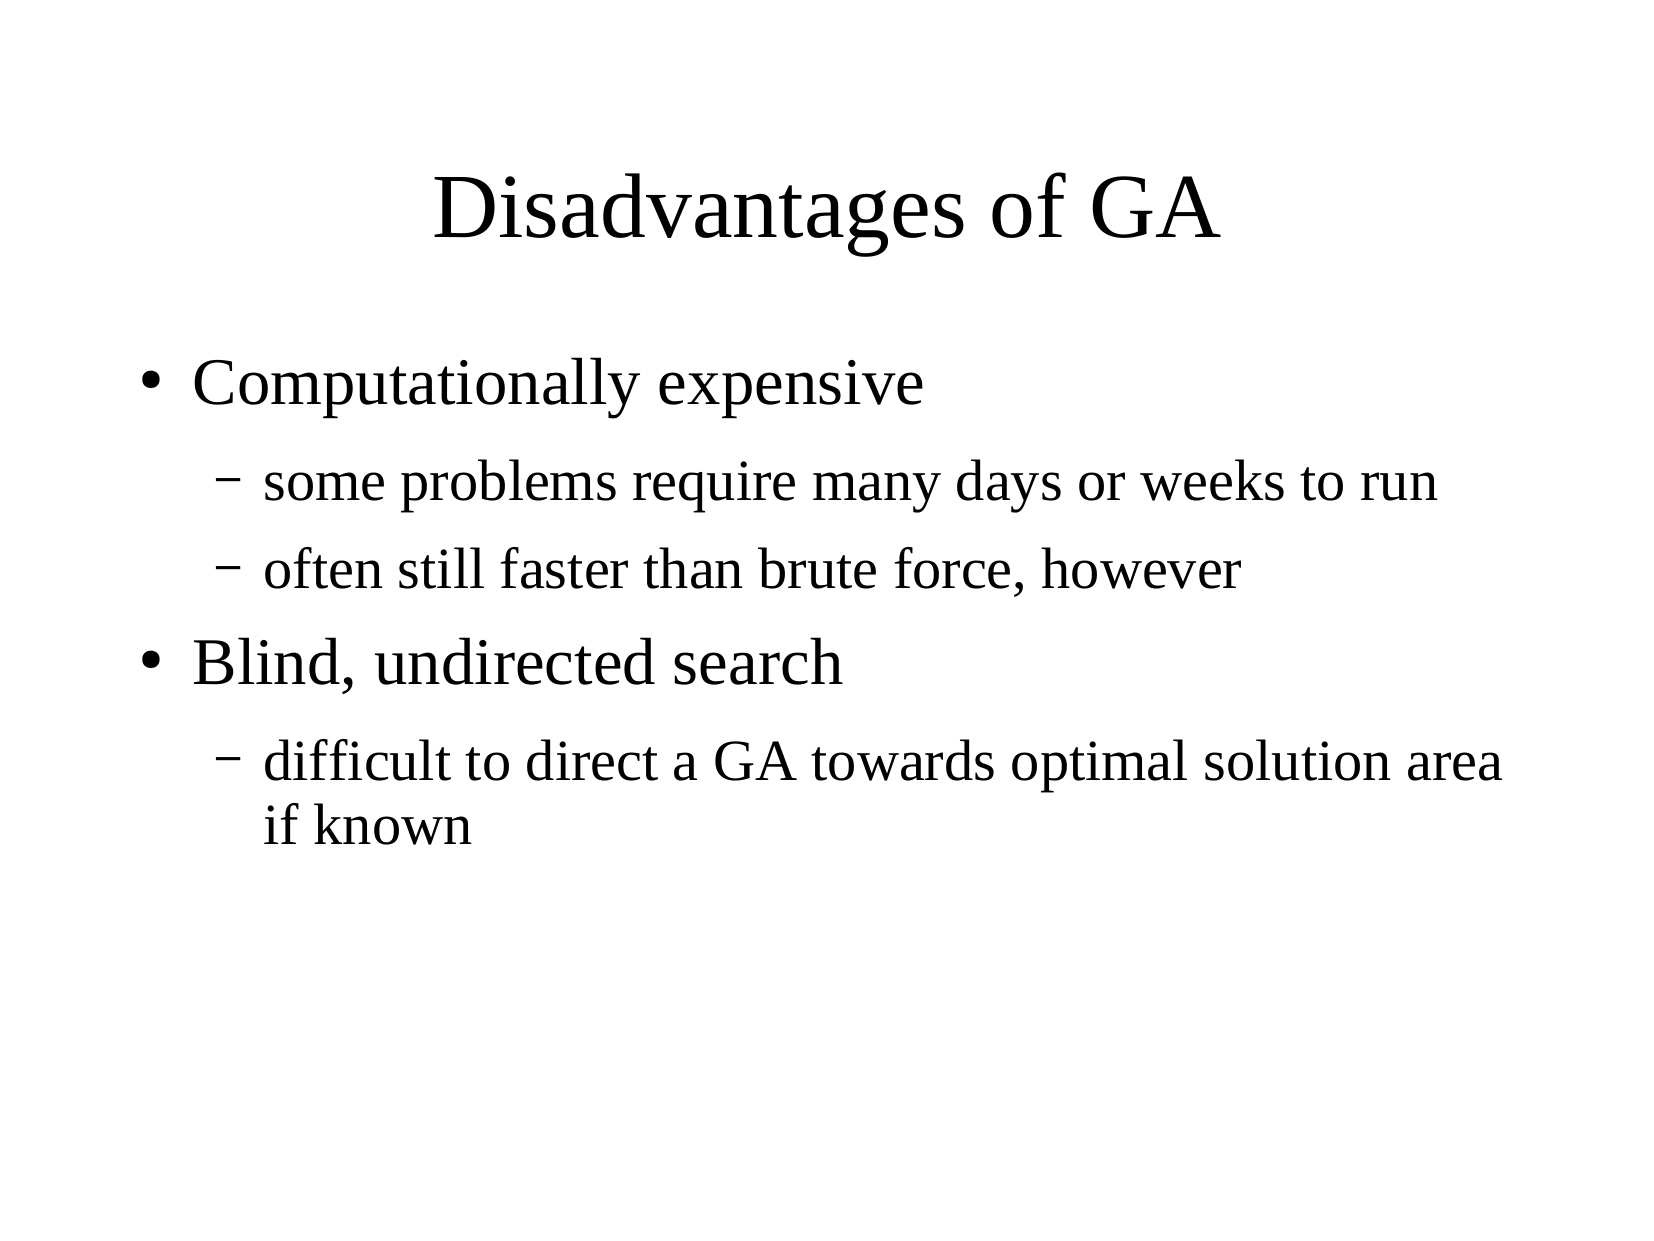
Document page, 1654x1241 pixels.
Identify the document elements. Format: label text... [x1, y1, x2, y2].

title Disadvantages of GA [121, 102, 1534, 311]
list Computationally expensive some problems require many days or weeks to run often still faster than brute force, however Blind, undirected search difficult to direct a GA towards optimal solution area if known [121, 344, 1534, 1127]
